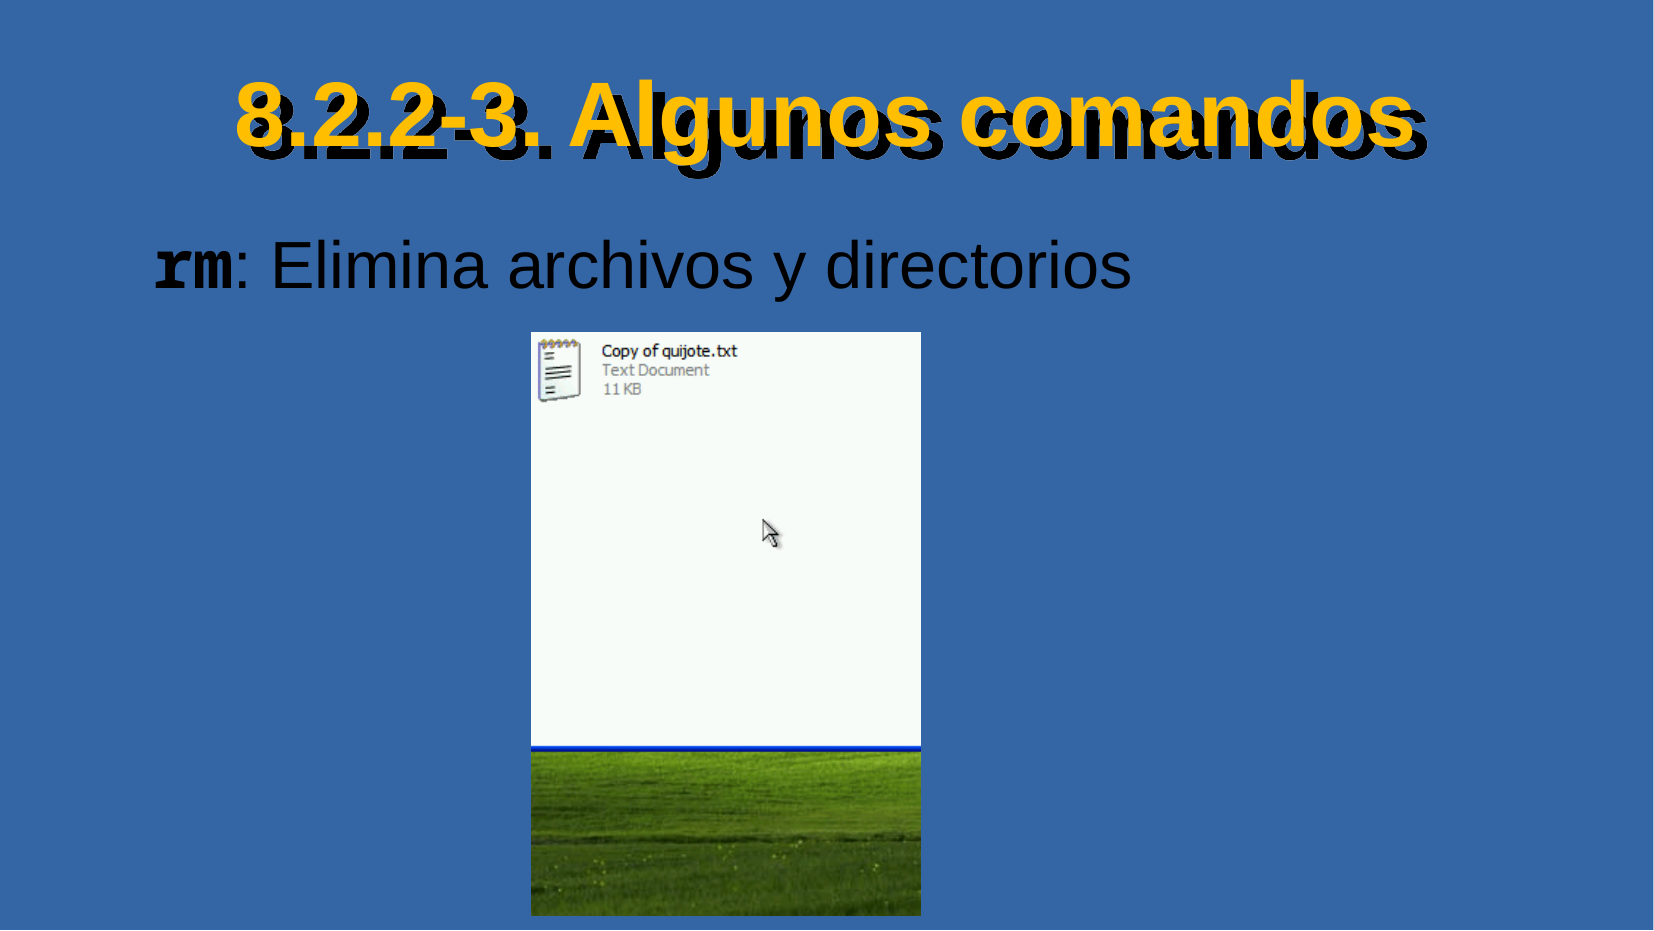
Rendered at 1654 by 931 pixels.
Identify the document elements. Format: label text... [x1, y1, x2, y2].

picture [531, 332, 921, 916]
list rm: Elimina archivos y directorios [82, 217, 1571, 758]
title 8.2.2-3. Algunos comandos [82, 37, 1571, 193]
